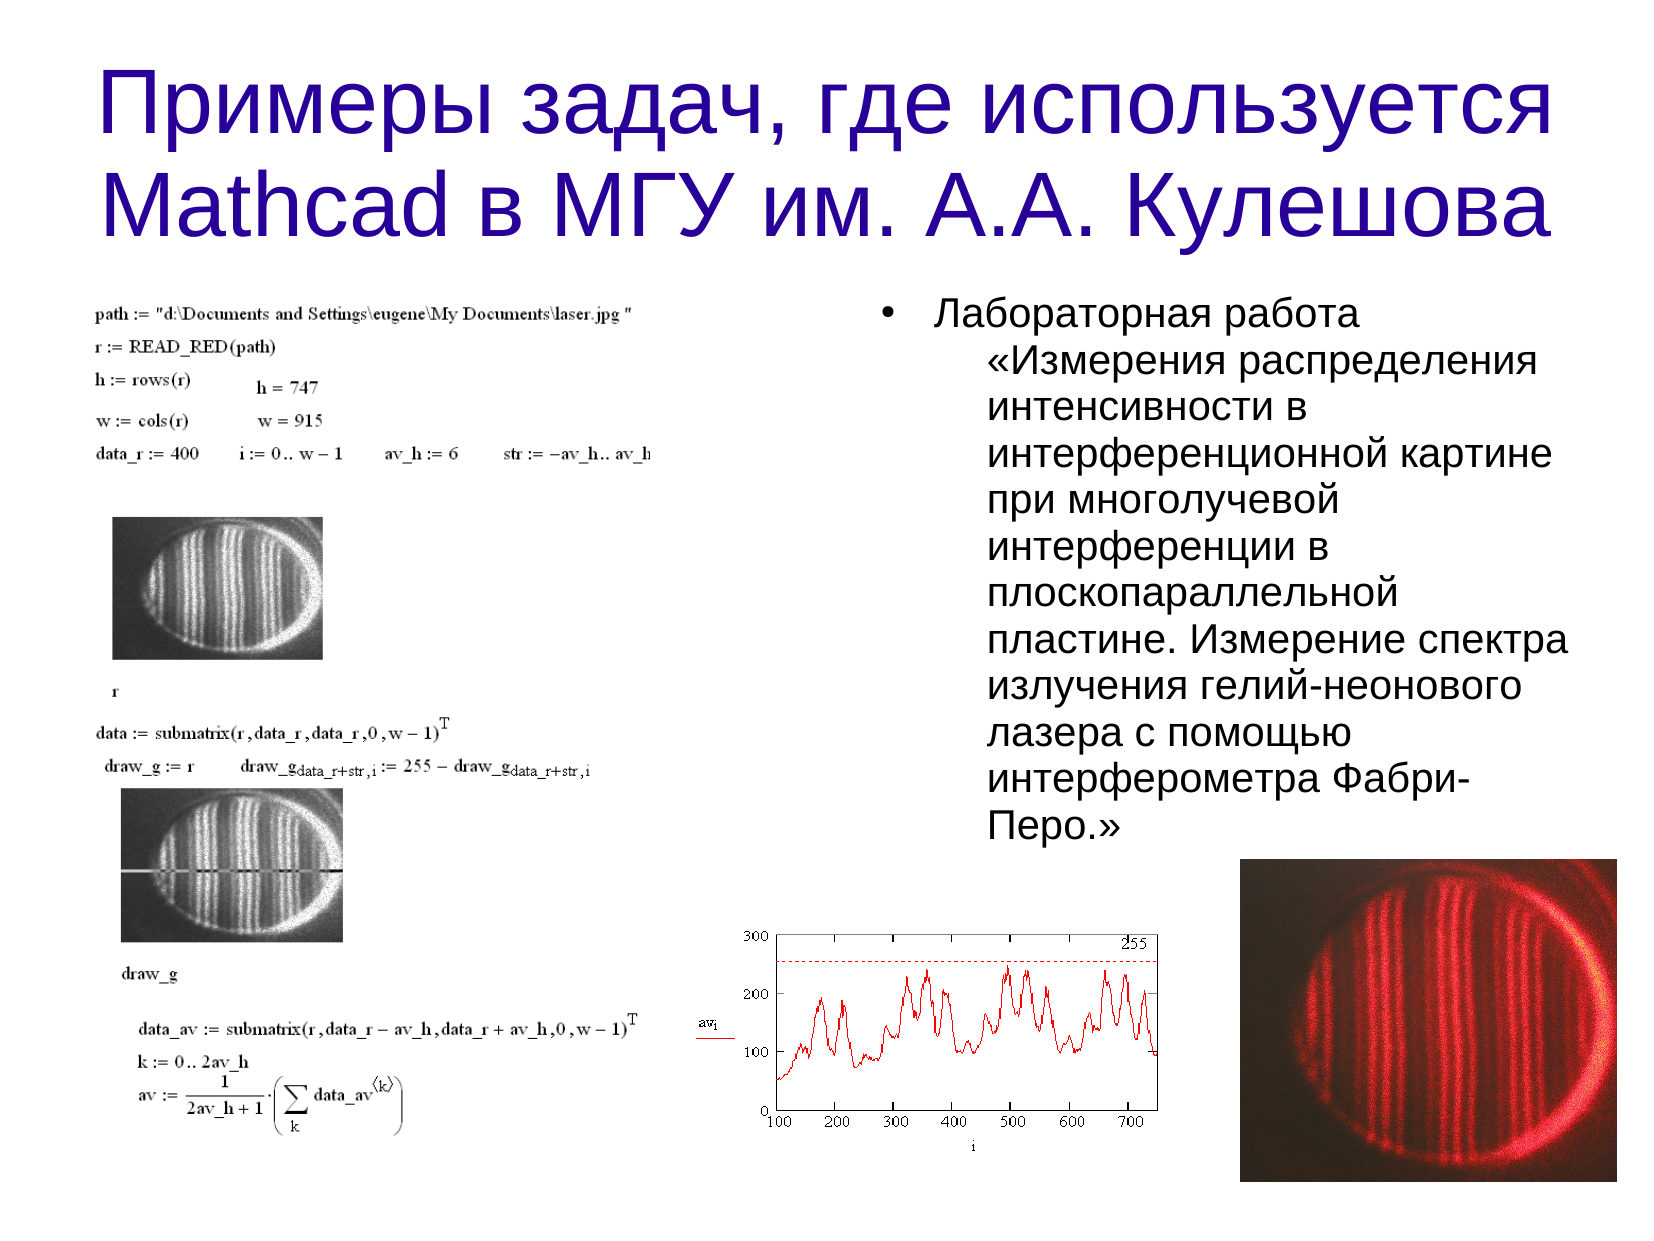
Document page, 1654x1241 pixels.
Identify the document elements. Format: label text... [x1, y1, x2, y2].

picture [1240, 859, 1617, 1182]
list Лабораторная работа «Измерения распределения интенсивности в интерференционной картине при многолучевой интерференции в плоскопараллельной пластине. Измерение спектра излучения гелий-неонового лазера с помощью интерферометра Фабри-Перо.» [845, 290, 1572, 1109]
title Примеры задач, где используется Mathcad в МГУ им. А.А. Кулешова [82, 39, 1571, 267]
picture [82, 290, 1182, 1152]
